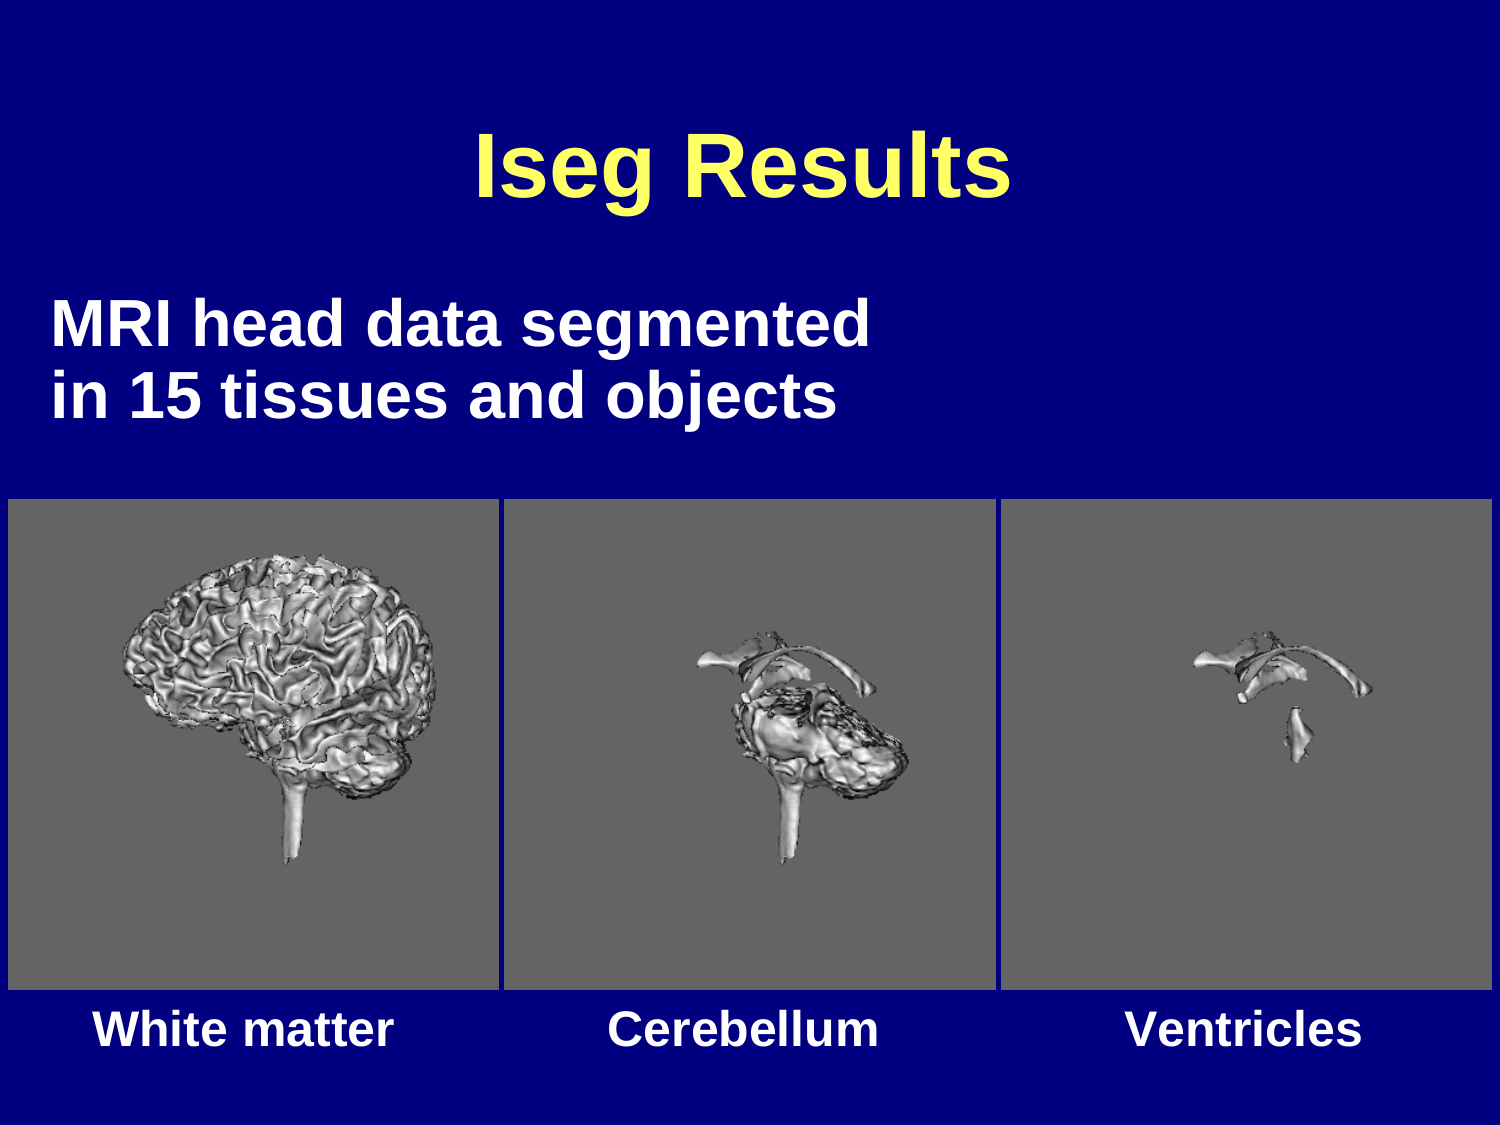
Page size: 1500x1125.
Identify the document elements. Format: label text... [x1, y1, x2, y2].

title Iseg Results [99, 37, 1388, 225]
picture [8, 499, 499, 990]
text_box White matter [64, 989, 423, 1071]
picture [504, 499, 996, 990]
list MRI head data segmented in 15 tissues and objects [35, 272, 1150, 457]
text_box Ventricles [1064, 989, 1423, 1071]
picture [1001, 499, 1492, 990]
text_box Cerebellum [564, 989, 923, 1071]
